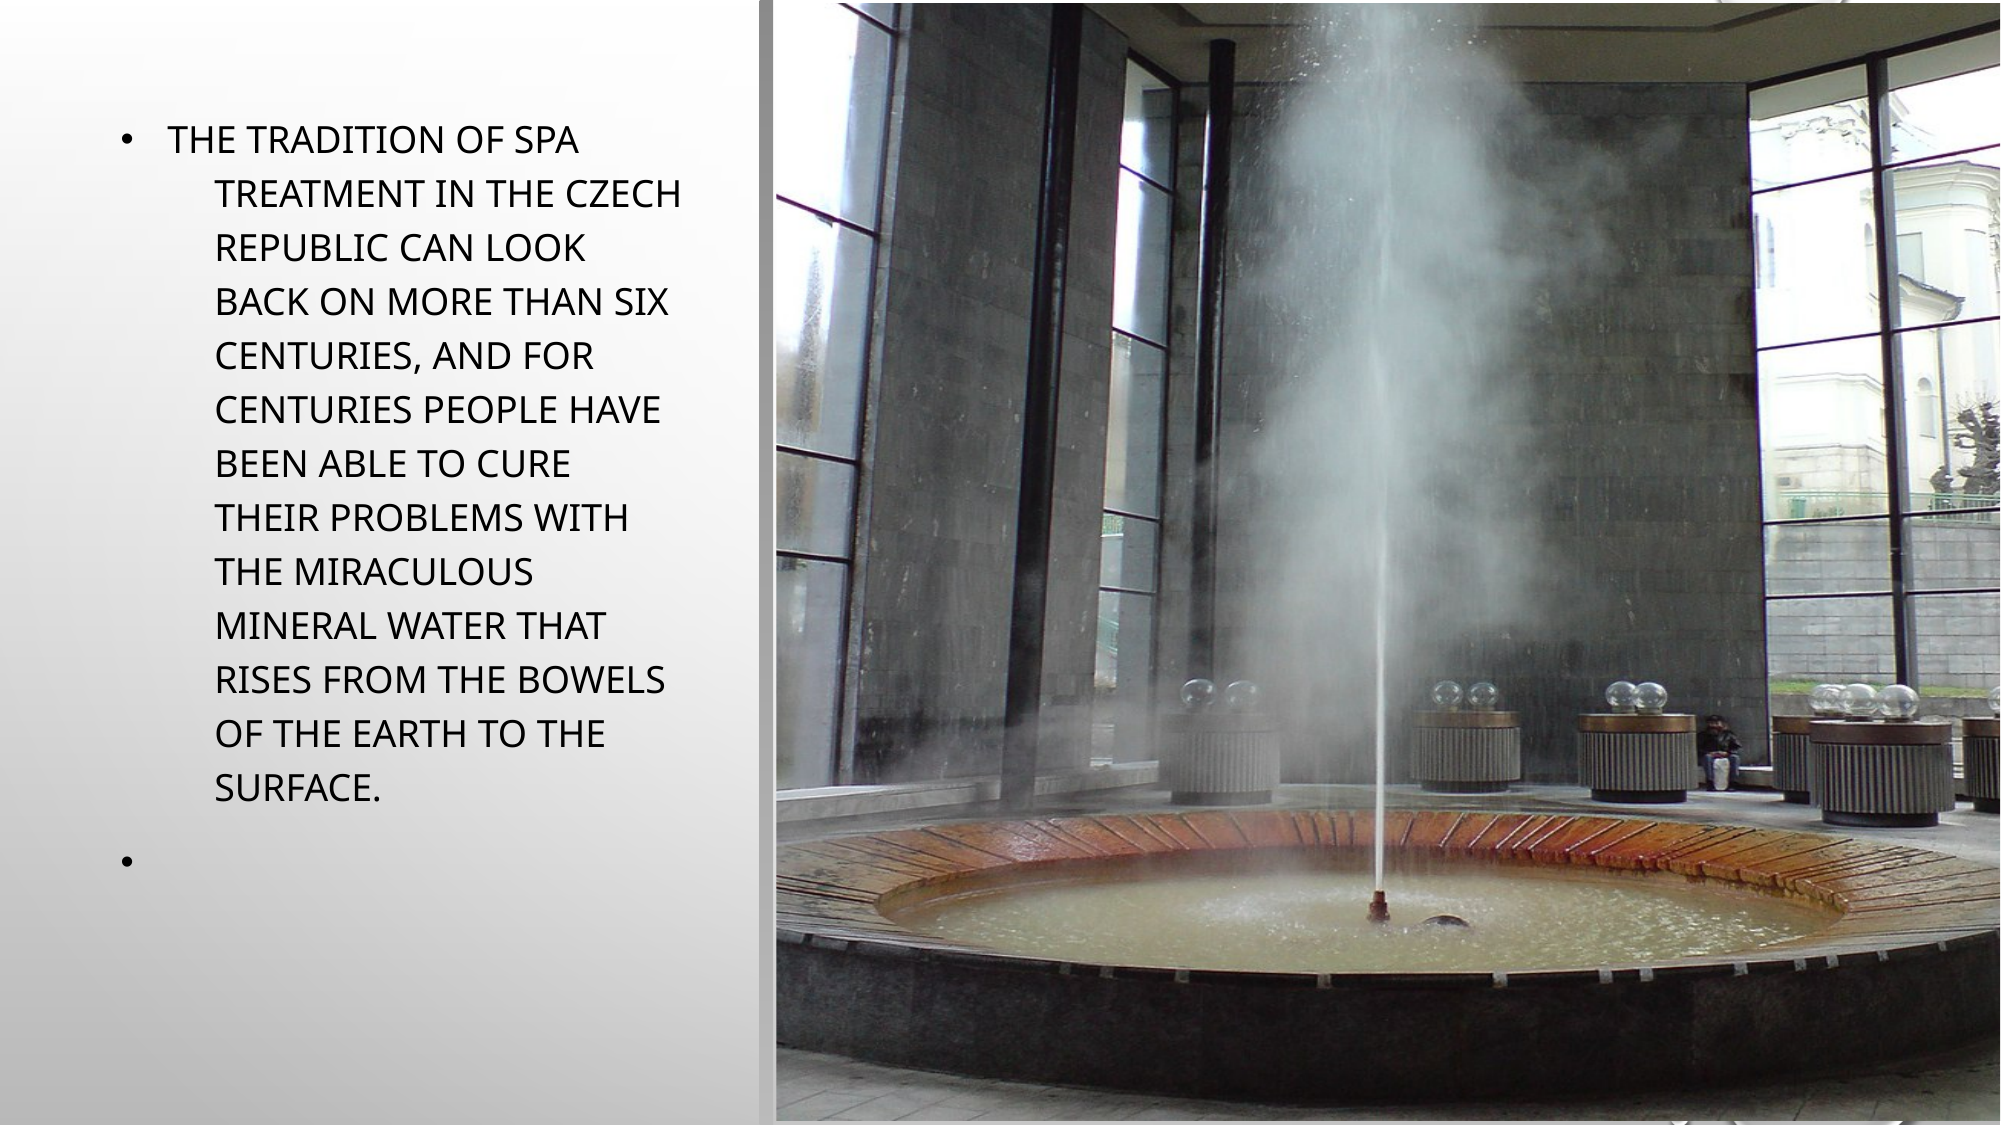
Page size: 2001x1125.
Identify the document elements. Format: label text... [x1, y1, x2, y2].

picture [762, 0, 2000, 1125]
list The tradition of spa treatment in the Czech Republic can look back on more than six centuries, and for centuries people have been able to cure their problems with the miraculous mineral water that rises from the bowels of the earth to the surface. [105, 99, 700, 1025]
picture [0, 0, 760, 1125]
